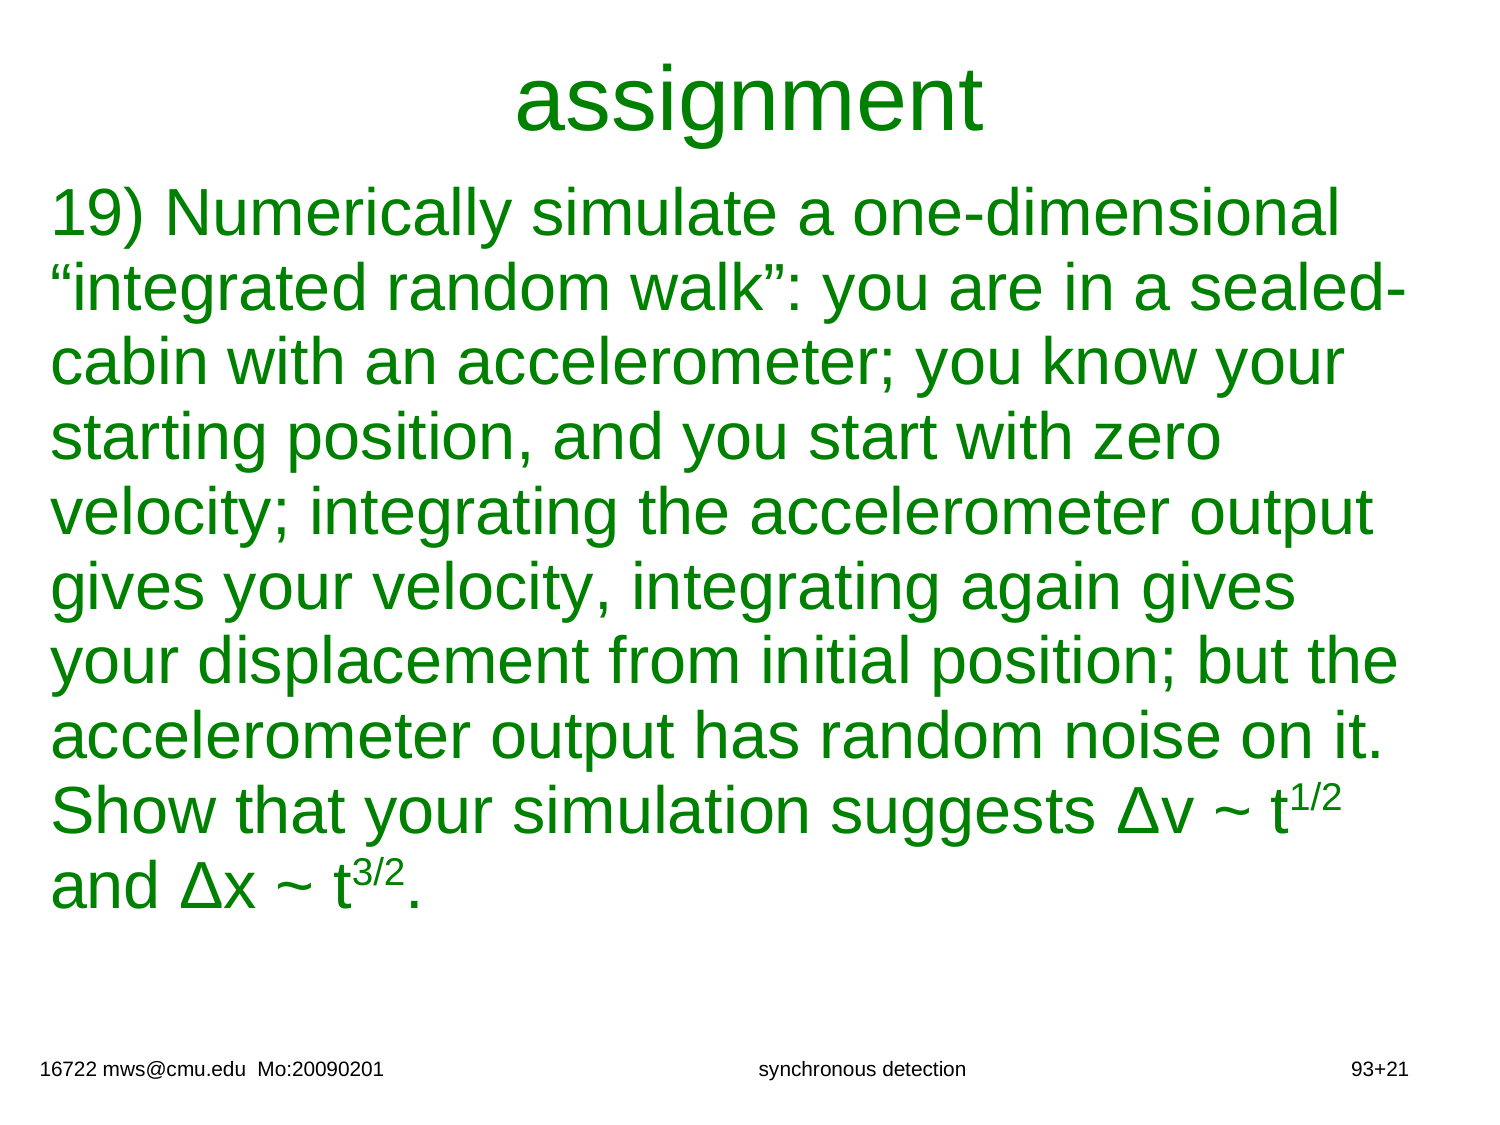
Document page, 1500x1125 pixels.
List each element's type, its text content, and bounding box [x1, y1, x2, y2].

title assignment [24, 36, 1474, 162]
list 19) Numerically simulate a one-dimensional “integrated random walk”: you are in a sealed-cabin with an accelerometer; you know your starting position, and you start with zero velocity; integrating the accelerometer output gives your velocity, integrating again gives your displacement from initial position; but the accelerometer output has random noise on it. Show that your simulation suggests Δv ~ t1/2 and Δx ~ t3/2. [49, 174, 1424, 1013]
